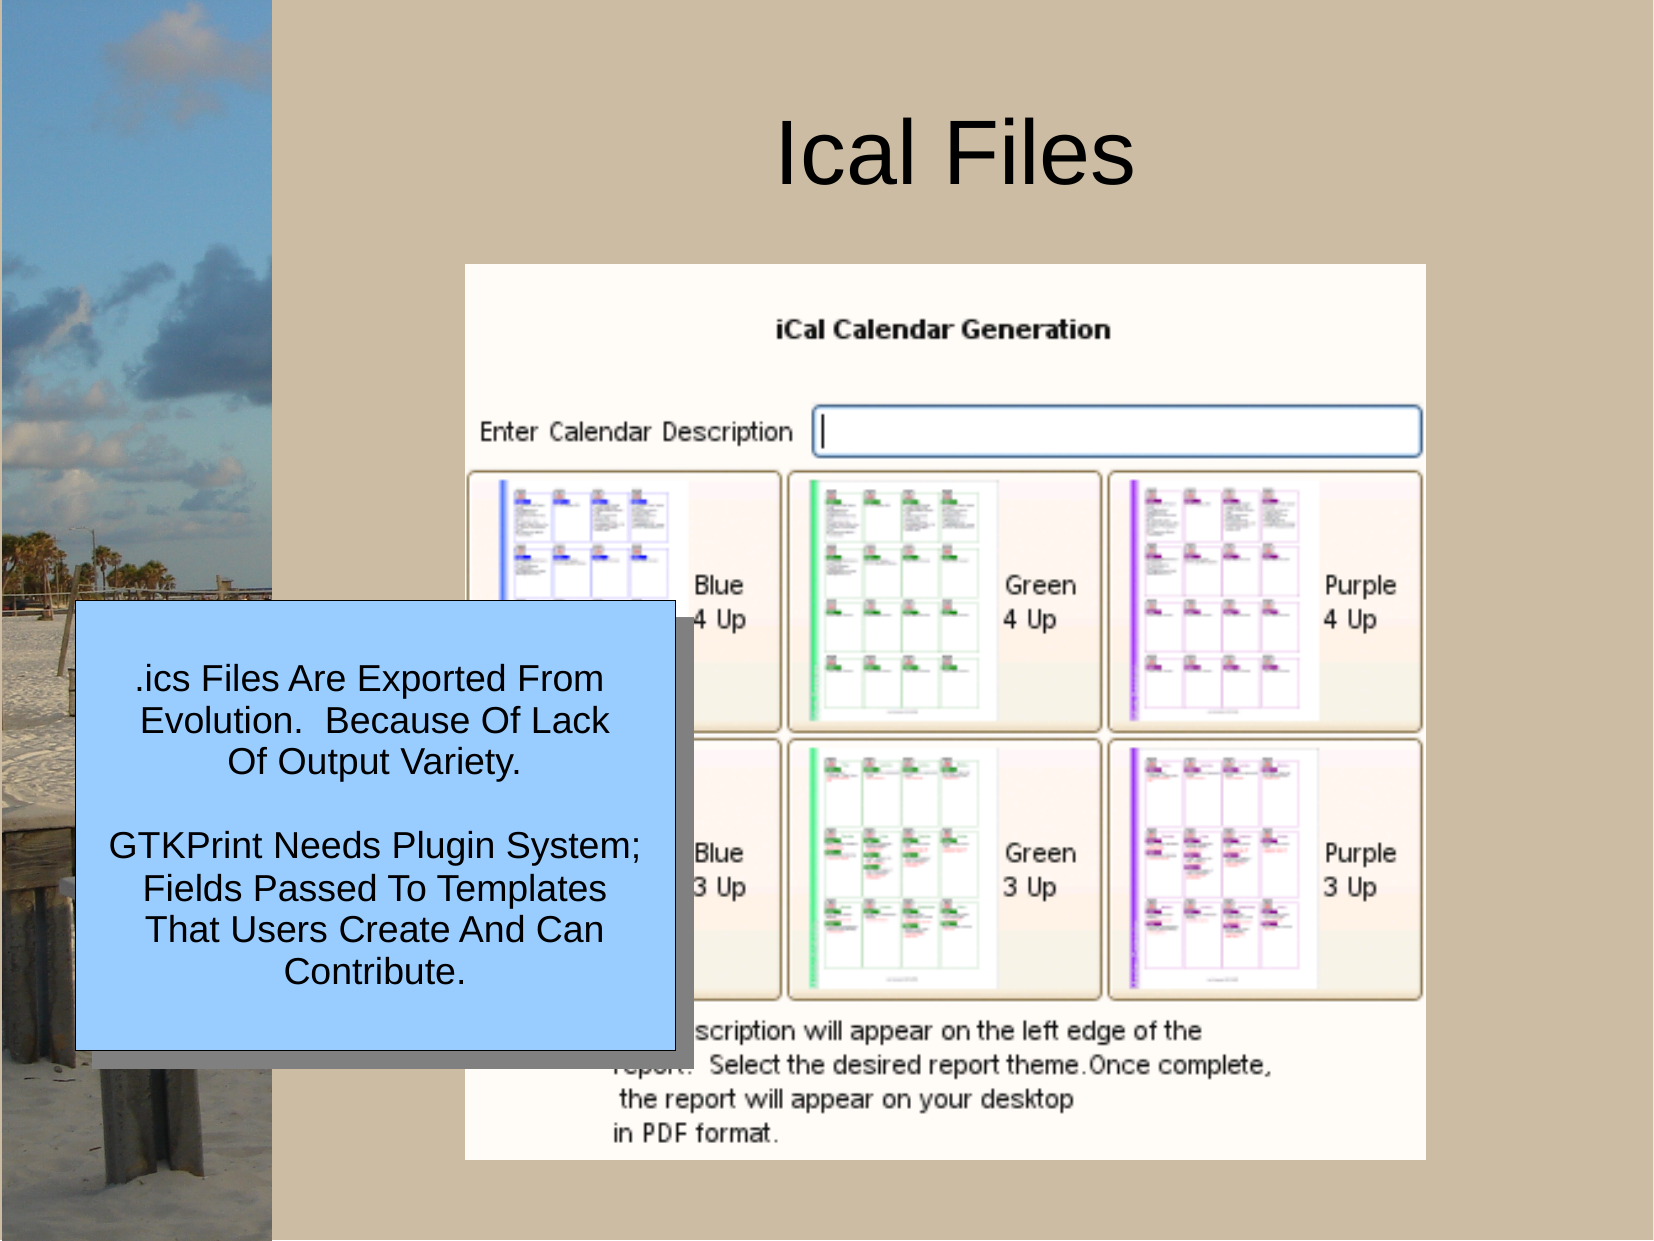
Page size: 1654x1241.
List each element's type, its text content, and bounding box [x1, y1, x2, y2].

text_box .ics Files Are Exported From Evolution. Because Of Lack Of Output Variety. GTKPrint Needs Plugin System; Fields Passed To Templates That Users Create And Can Contribute. [75, 600, 676, 1051]
title Ical Files [300, 56, 1613, 250]
picture [2, 0, 272, 1241]
picture [465, 264, 1426, 1160]
